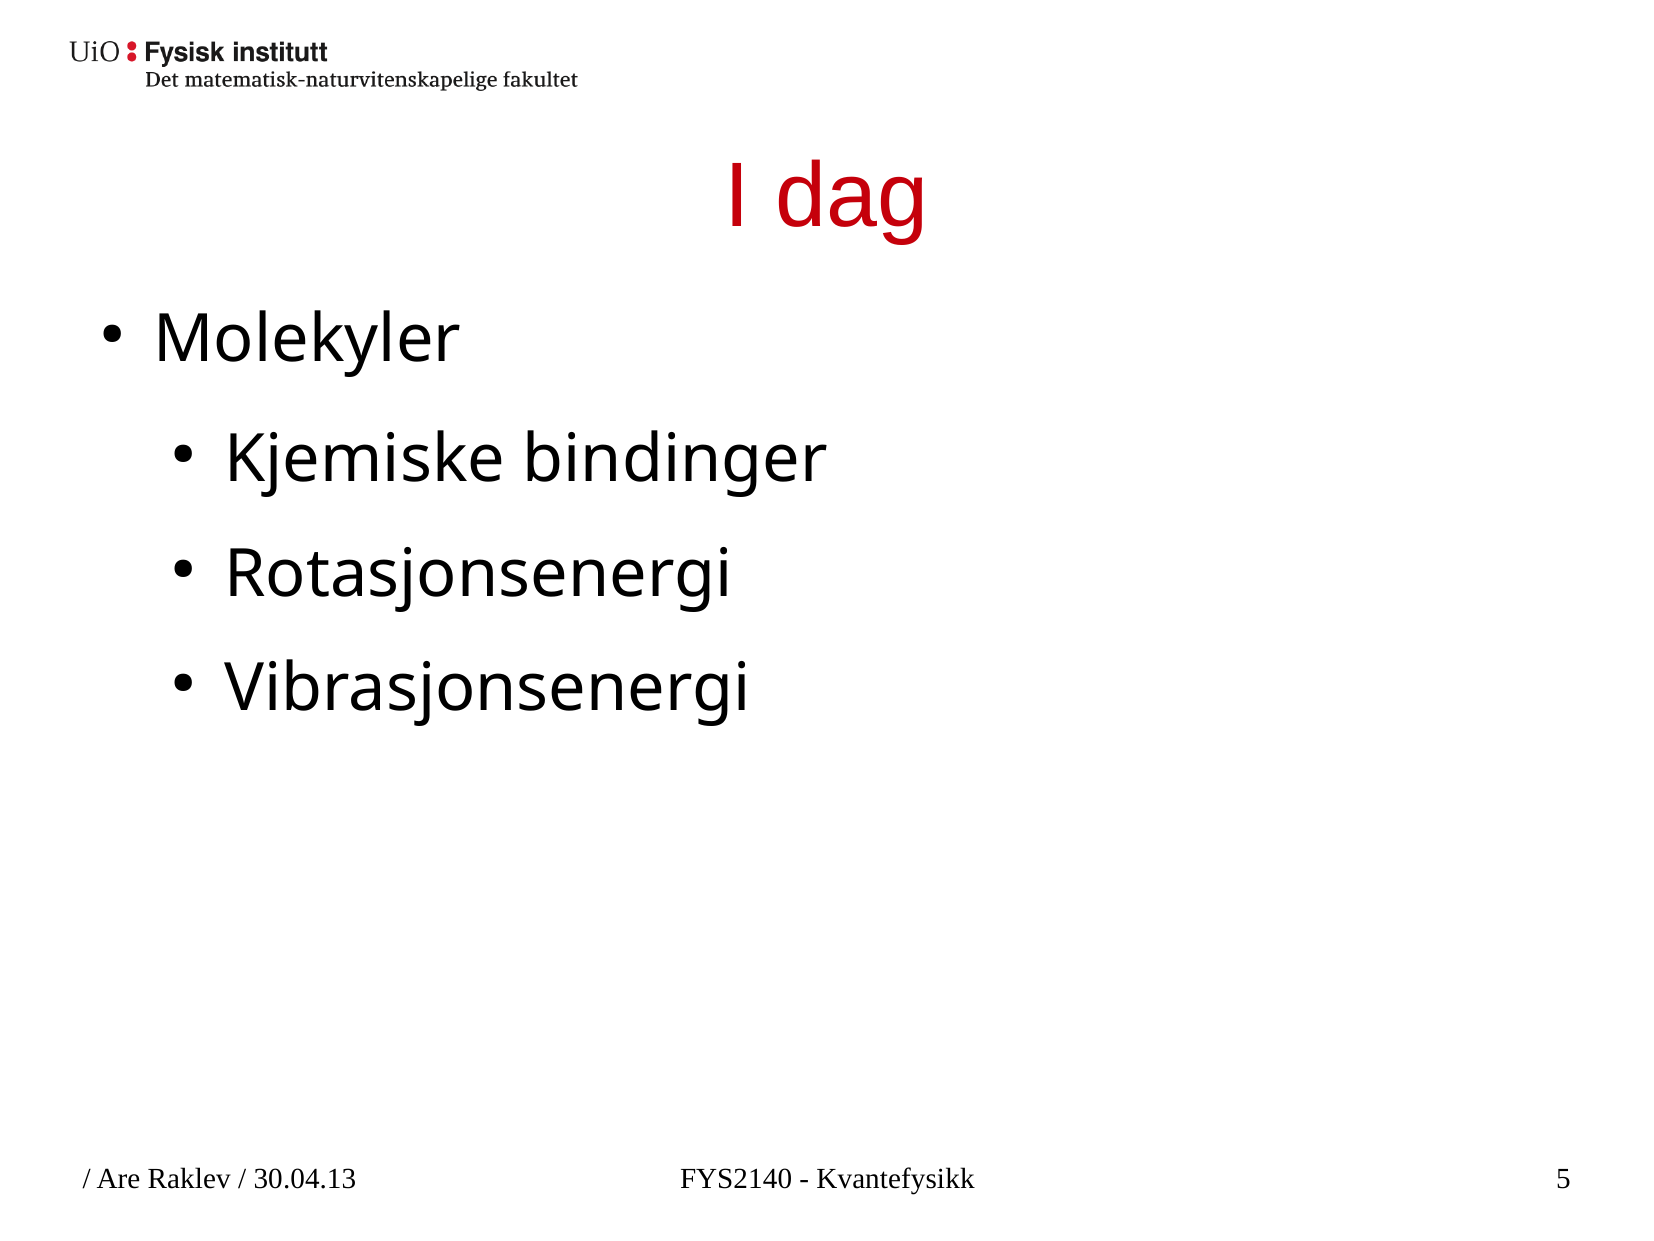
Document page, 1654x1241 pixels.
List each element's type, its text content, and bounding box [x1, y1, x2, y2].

title I dag [82, 90, 1571, 290]
picture [68, 37, 581, 93]
list Molekyler Kjemiske bindinger Rotasjonsenergi Vibrasjonsenergi [82, 290, 1613, 1094]
